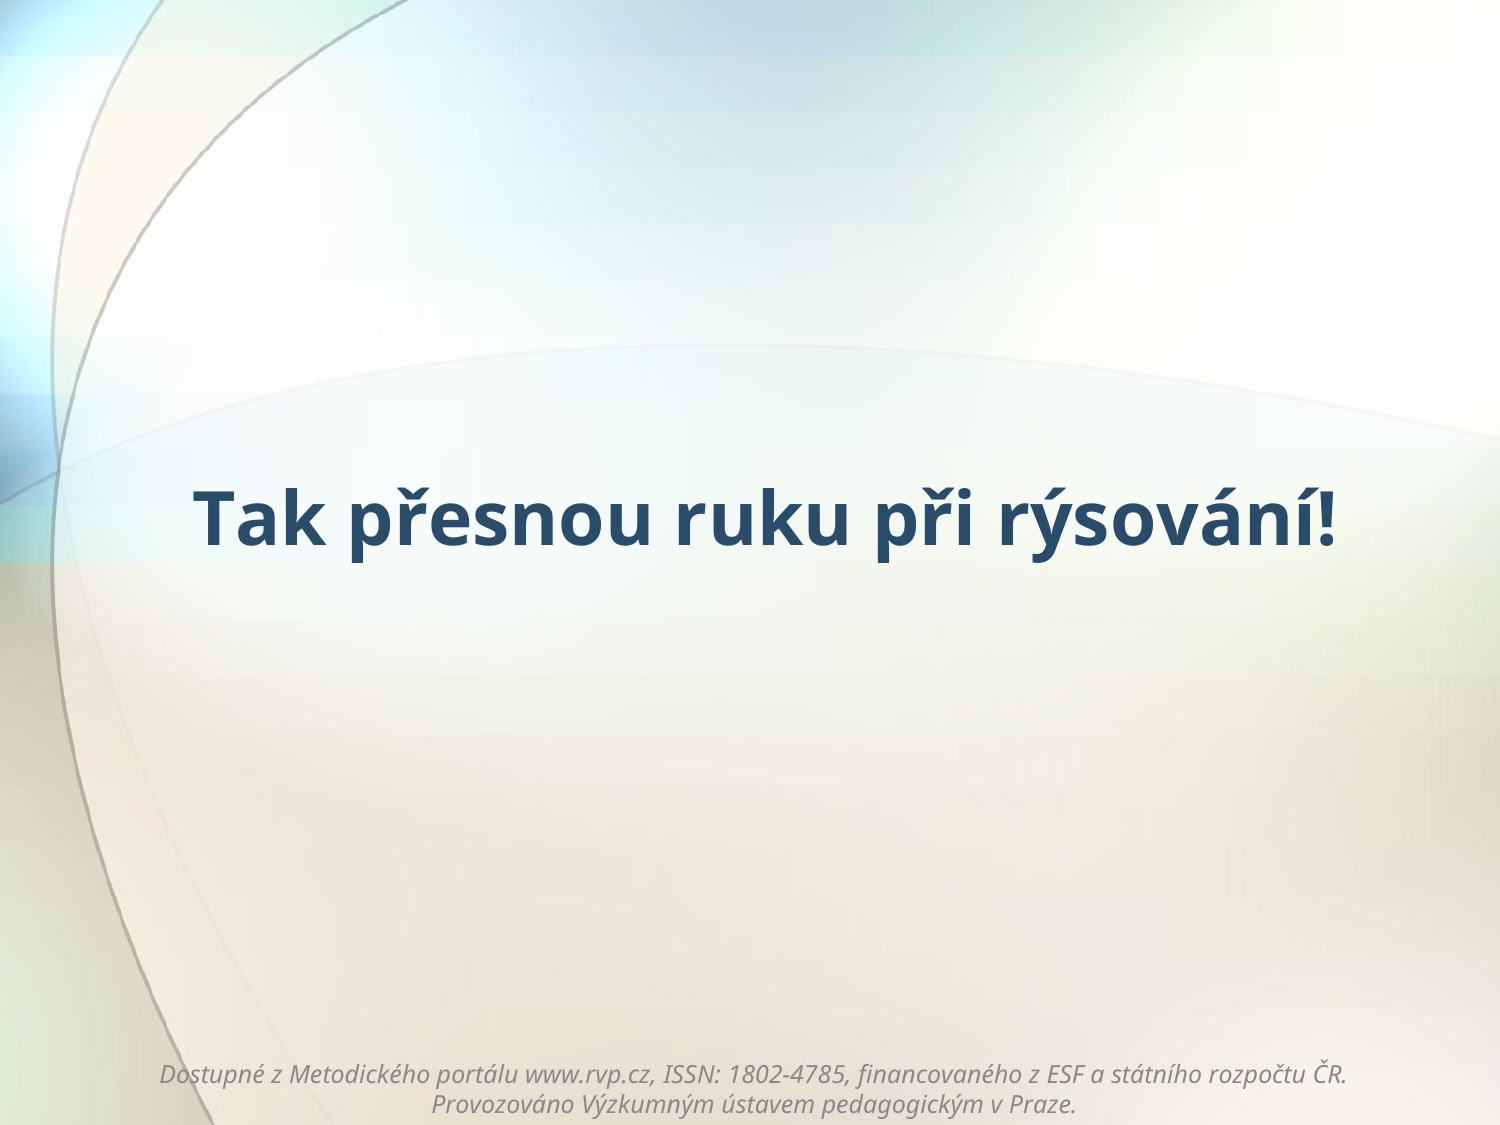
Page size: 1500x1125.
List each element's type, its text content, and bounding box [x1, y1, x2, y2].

picture [0, 0, 1500, 1125]
title Tak přesnou ruku při rýsování! [177, 472, 1418, 575]
